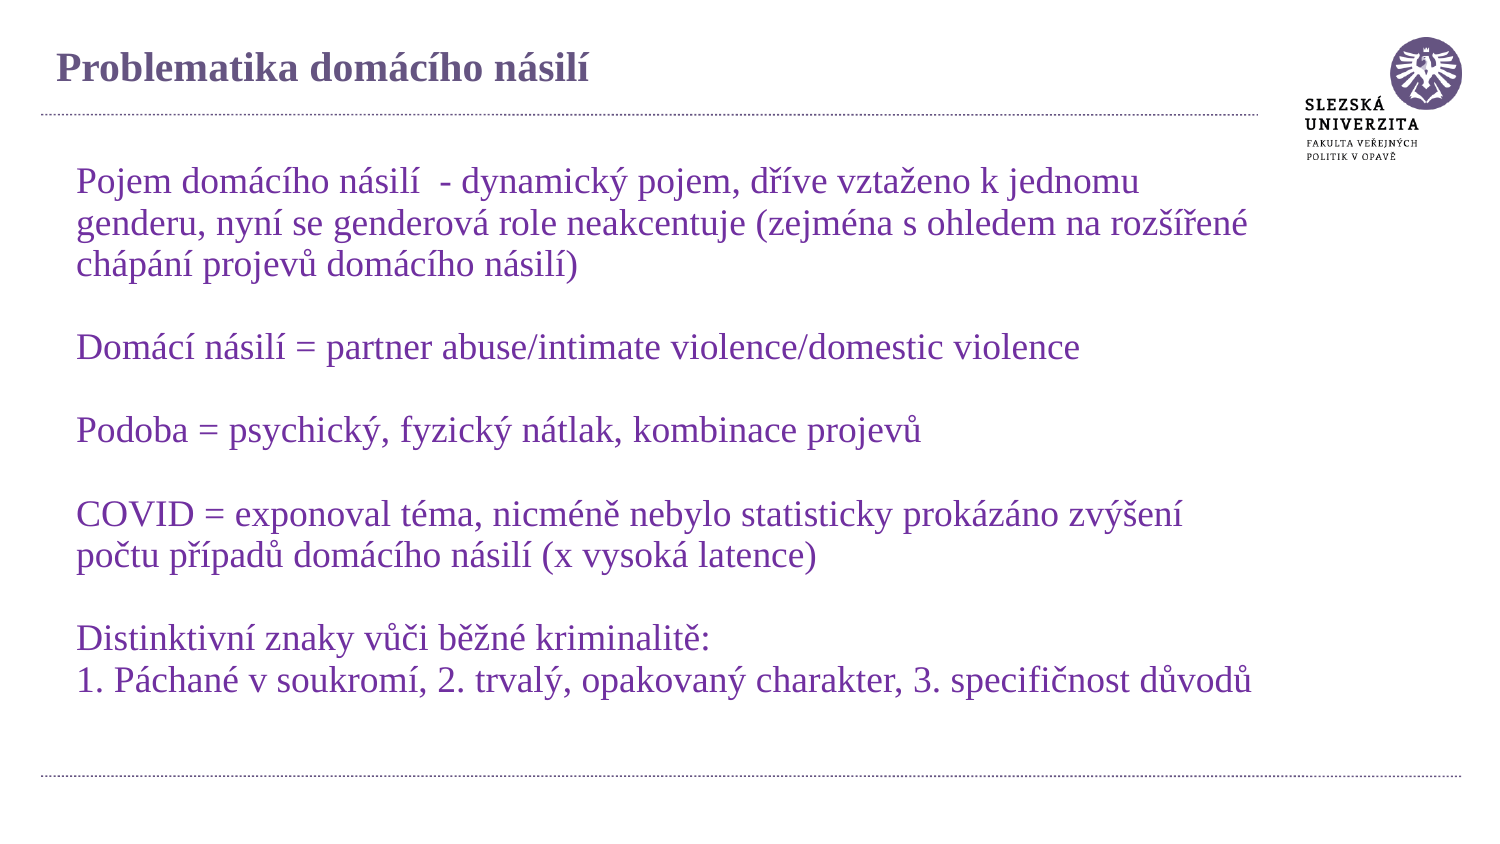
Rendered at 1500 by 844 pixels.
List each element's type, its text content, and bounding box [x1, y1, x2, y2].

text_box Pojem domácího násilí - dynamický pojem, dříve vztaženo k jednomu genderu, nyní se genderová role neakcentuje (zejména s ohledem na rozšířené chápání projevů domácího násilí) Domácí násilí = partner abuse/intimate violence/domestic violence Podoba = psychický, fyzický nátlak, kombinace projevů COVID = exponoval téma, nicméně nebylo statisticky prokázáno zvýšení počtu případů domácího násilí (x vysoká latence) Distinktivní znaky vůči běžné kriminalitě: 1. Páchané v soukromí, 2. trvalý, opakovaný charakter, 3. specifičnost důvodů [61, 152, 1289, 775]
title Problematika domácího násilí [41, 32, 1220, 116]
